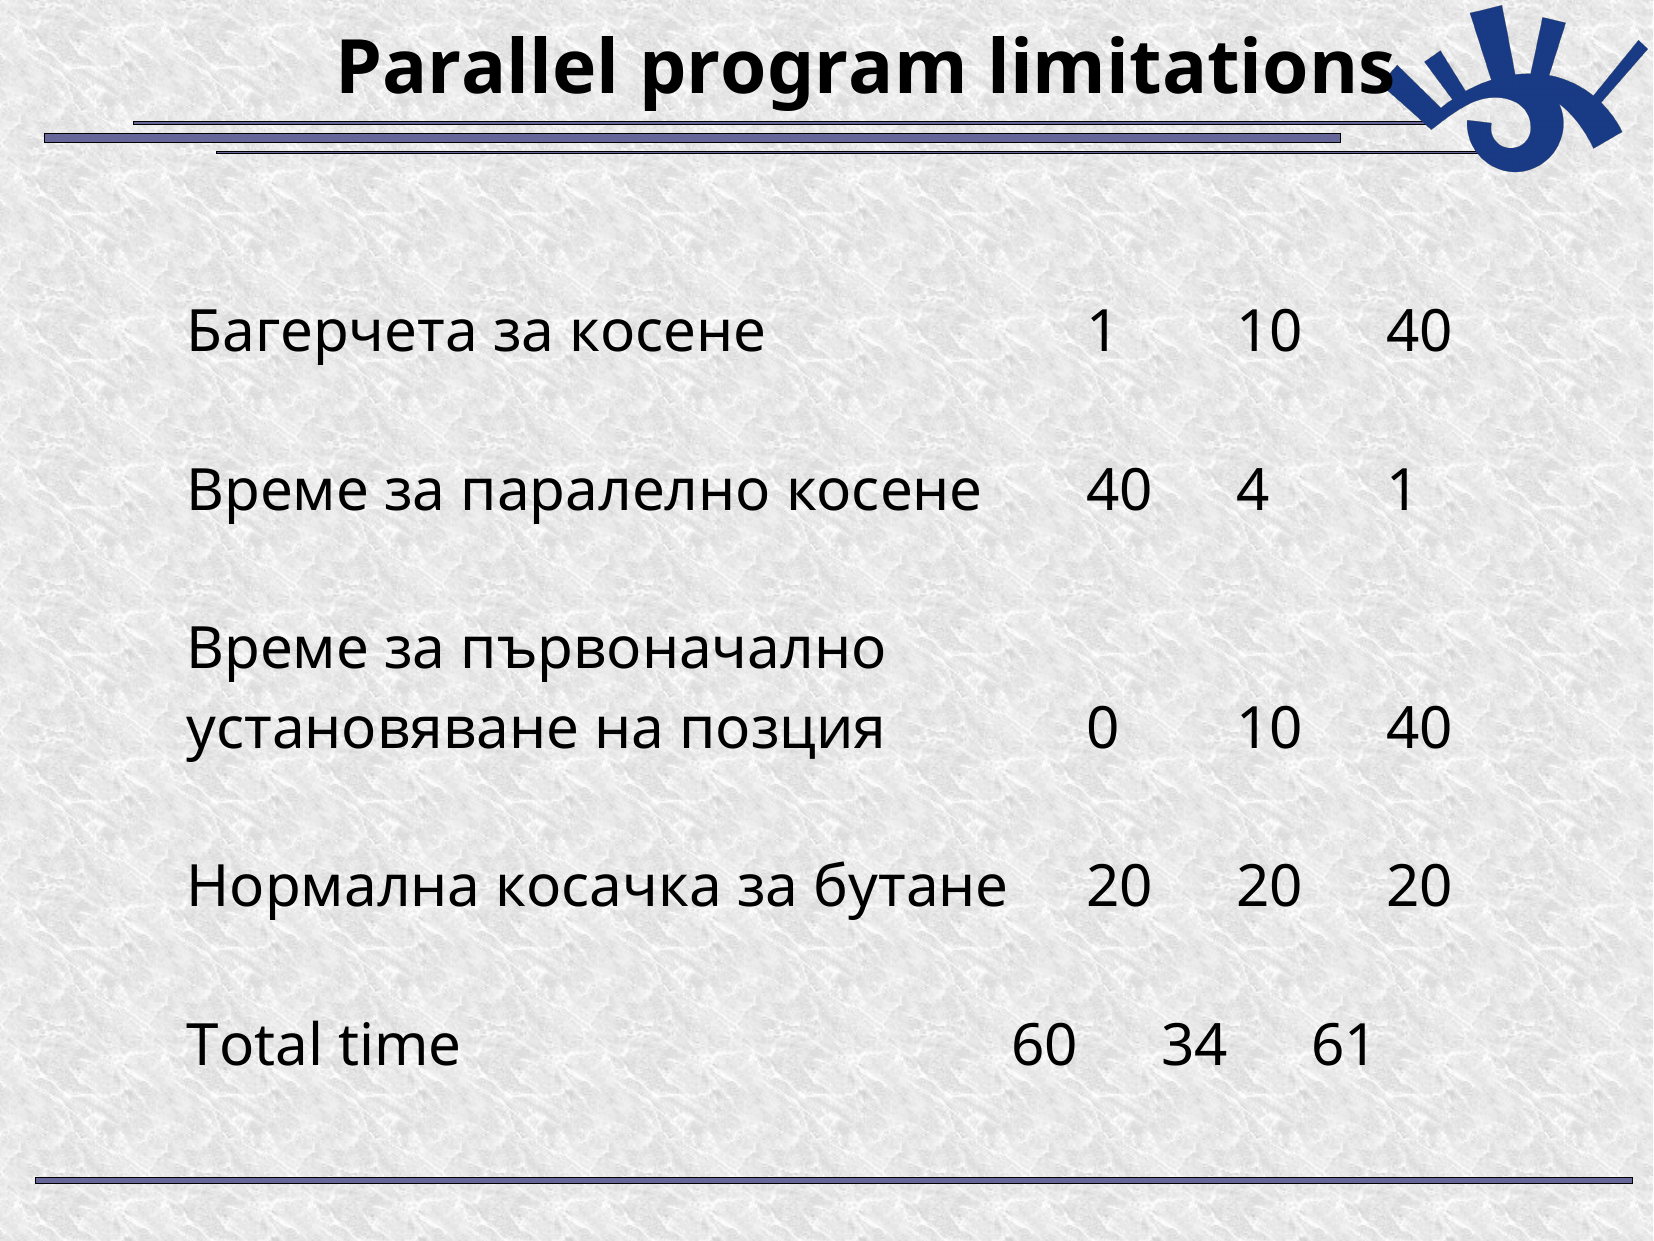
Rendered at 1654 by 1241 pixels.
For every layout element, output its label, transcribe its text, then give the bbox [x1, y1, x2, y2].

text_box [133, 121, 1380, 125]
text_box [44, 133, 1341, 143]
text_box Parallel program limitations [320, 5, 1218, 113]
text_box Багерчета за косене 1 10 40 Време за паралелно косене 40 4 1 Време за първоначално установяване на позция 0 10 40 Нормална косачка за бутане 20 20 20 Total time 60 34 61 [171, 282, 1387, 1007]
picture [0, 0, 1654, 1241]
text_box [35, 1177, 1633, 1184]
